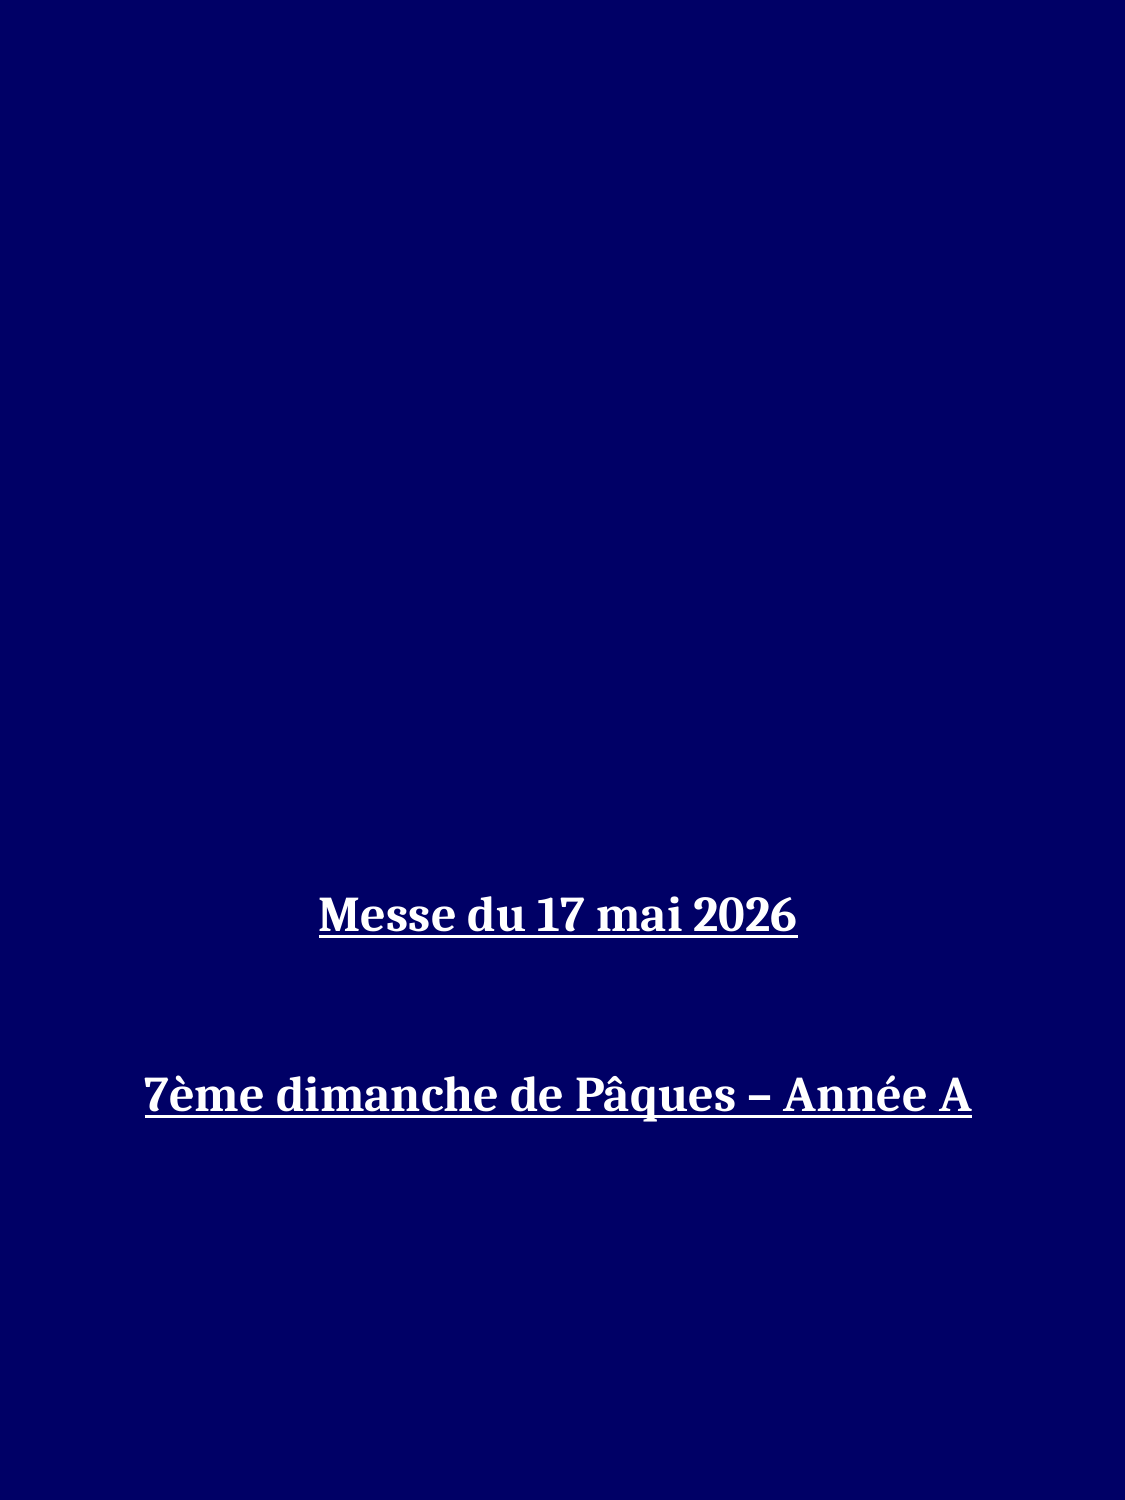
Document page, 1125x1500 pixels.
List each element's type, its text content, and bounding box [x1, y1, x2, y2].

text_box Messe du 17 mai 2026 7ème dimanche de Pâques – Année A [121, 874, 996, 1129]
